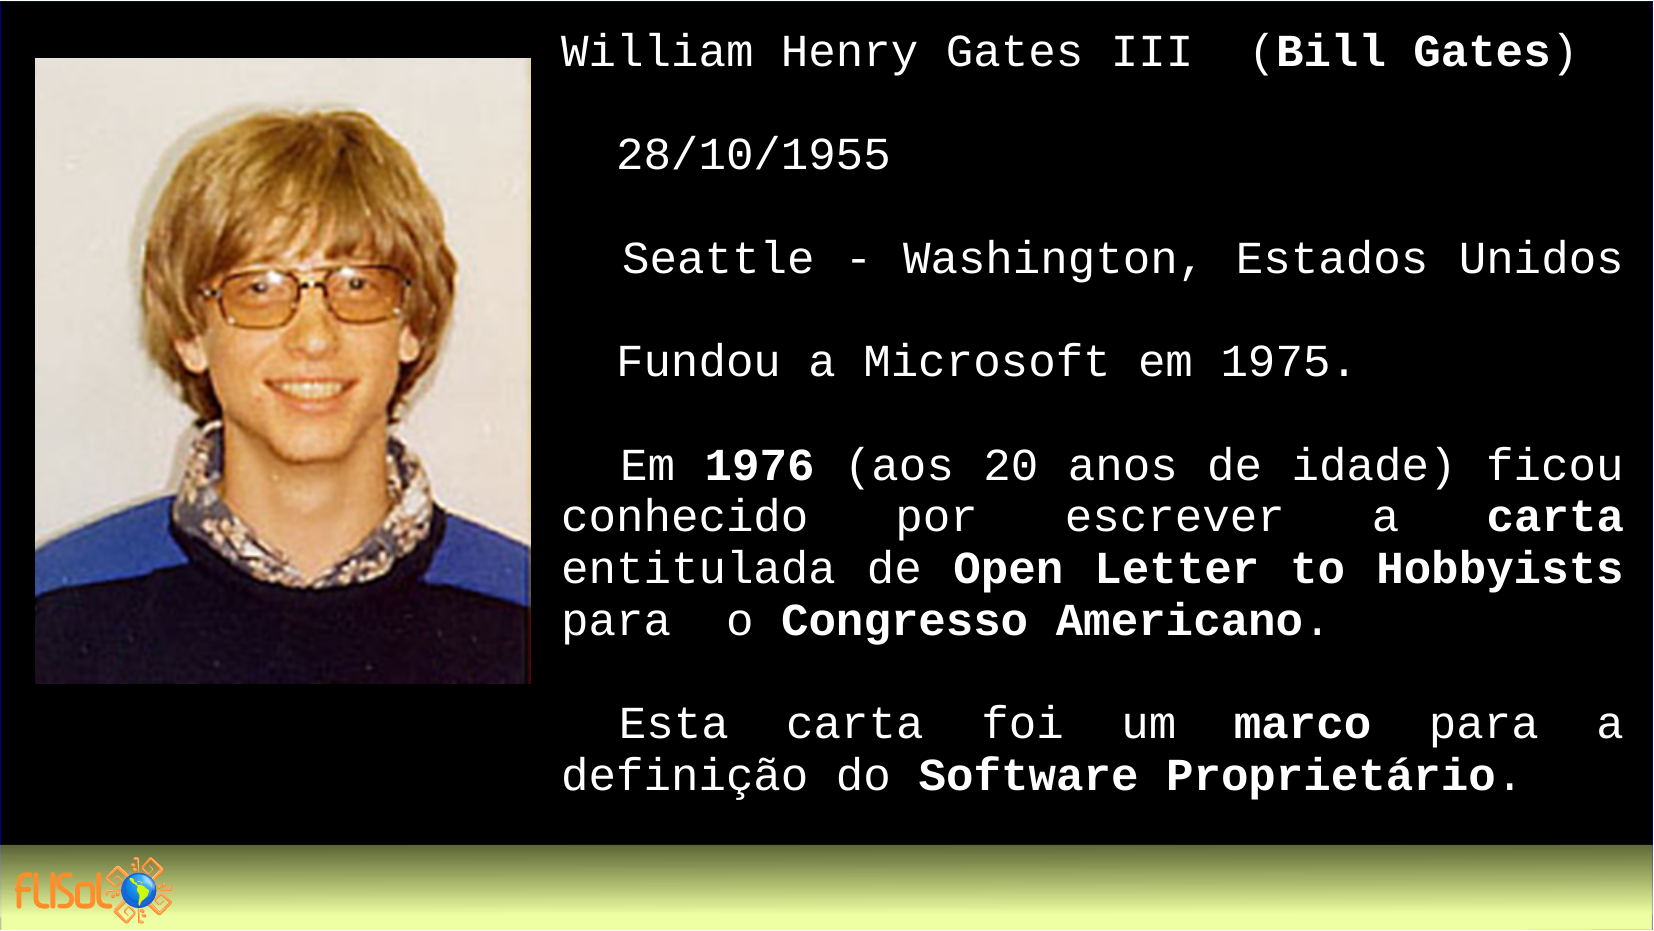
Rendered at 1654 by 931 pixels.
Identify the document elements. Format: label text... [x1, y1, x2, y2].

picture [0, 0, 1654, 844]
text_box William Henry Gates III (Bill Gates) 28/10/1955 Seattle - Washington, Estados Unidos Fundou a Microsoft em 1975. Em 1976 (aos 20 anos de idade) ficou conhecido por escrever a carta entitulada de Open Letter to Hobbyists para o Congresso Americano. Esta carta foi um marco para a definição do Software Proprietário. [561, 28, 1625, 805]
text_box [0, 844, 1654, 931]
